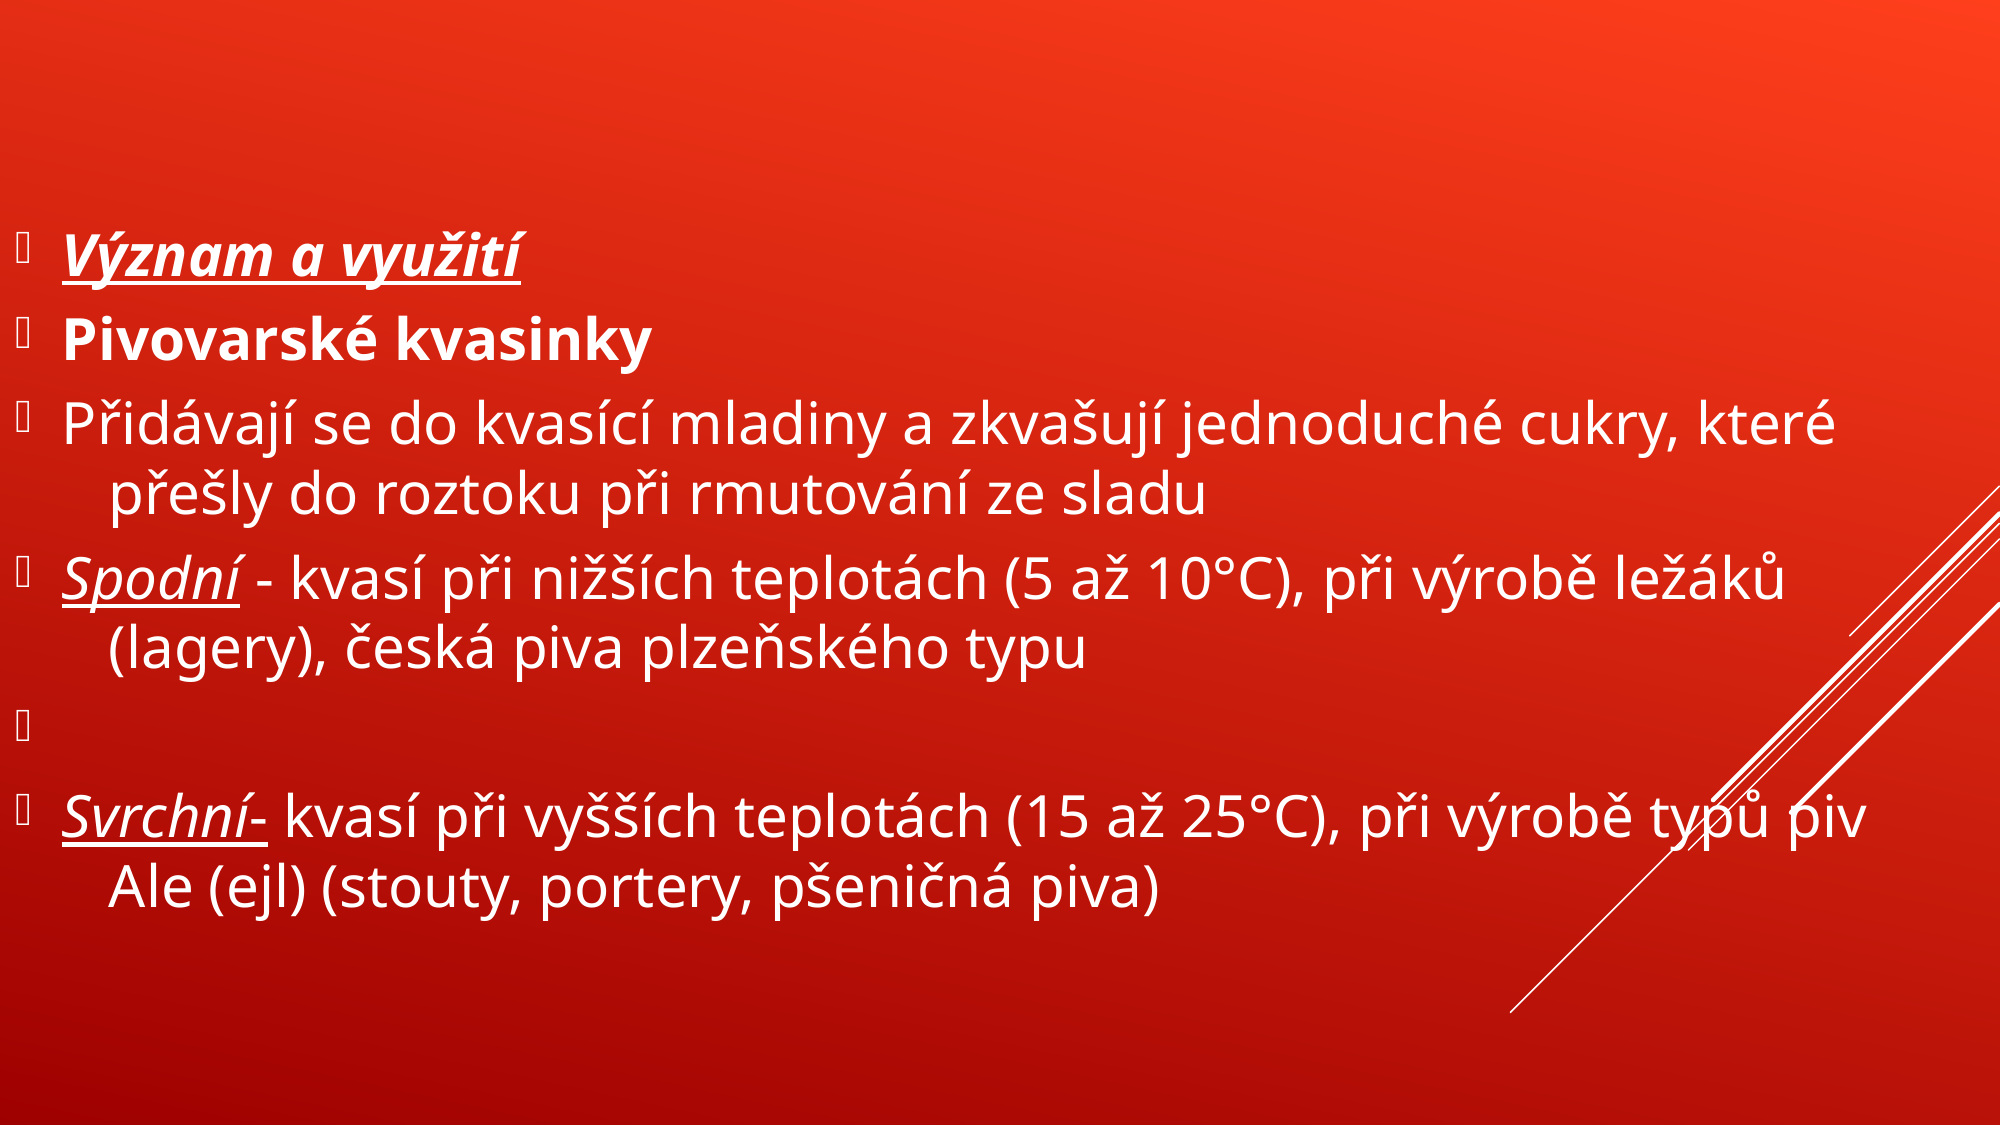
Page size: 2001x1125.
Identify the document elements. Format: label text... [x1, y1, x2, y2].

list Význam a využití Pivovarské kvasinky Přidávají se do kvasící mladiny a zkvašují jednoduché cukry, které přešly do roztoku při rmutování ze sladu Spodní - kvasí při nižších teplotách (5 až 10°C), při výrobě ležáků (lagery), česká piva plzeňského typu Svrchní- kvasí při vyšších teplotách (15 až 25°C), při výrobě typů piv Ale (ejl) (stouty, portery, pšeničná piva) [0, 112, 1908, 1025]
